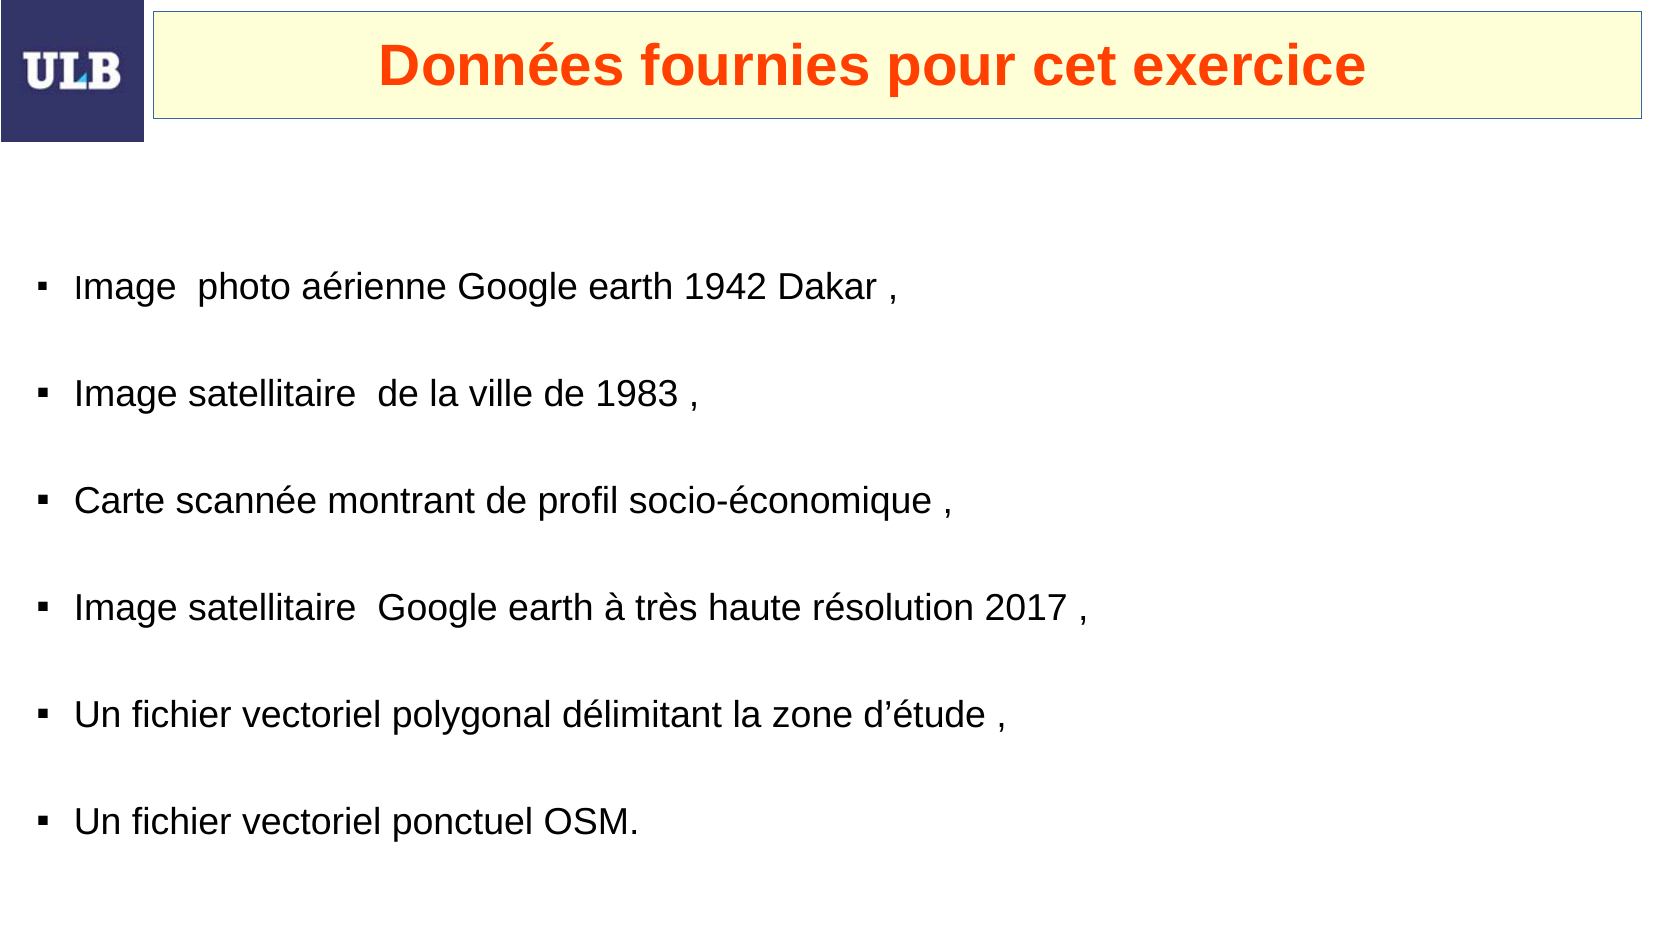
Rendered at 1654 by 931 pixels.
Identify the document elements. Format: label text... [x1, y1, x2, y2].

picture [1, 0, 144, 142]
text_box Image photo aérienne Google earth 1942 Dakar , Image satellitaire de la ville de 1983 , Carte scannée montrant de profil socio-économique , Image satellitaire Google earth à très haute résolution 2017 , Un fichier vectoriel polygonal délimitant la zone d’étude , Un fichier vectoriel ponctuel OSM. [23, 128, 1619, 931]
text_box Données fournies pour cet exercice [153, 11, 1642, 119]
